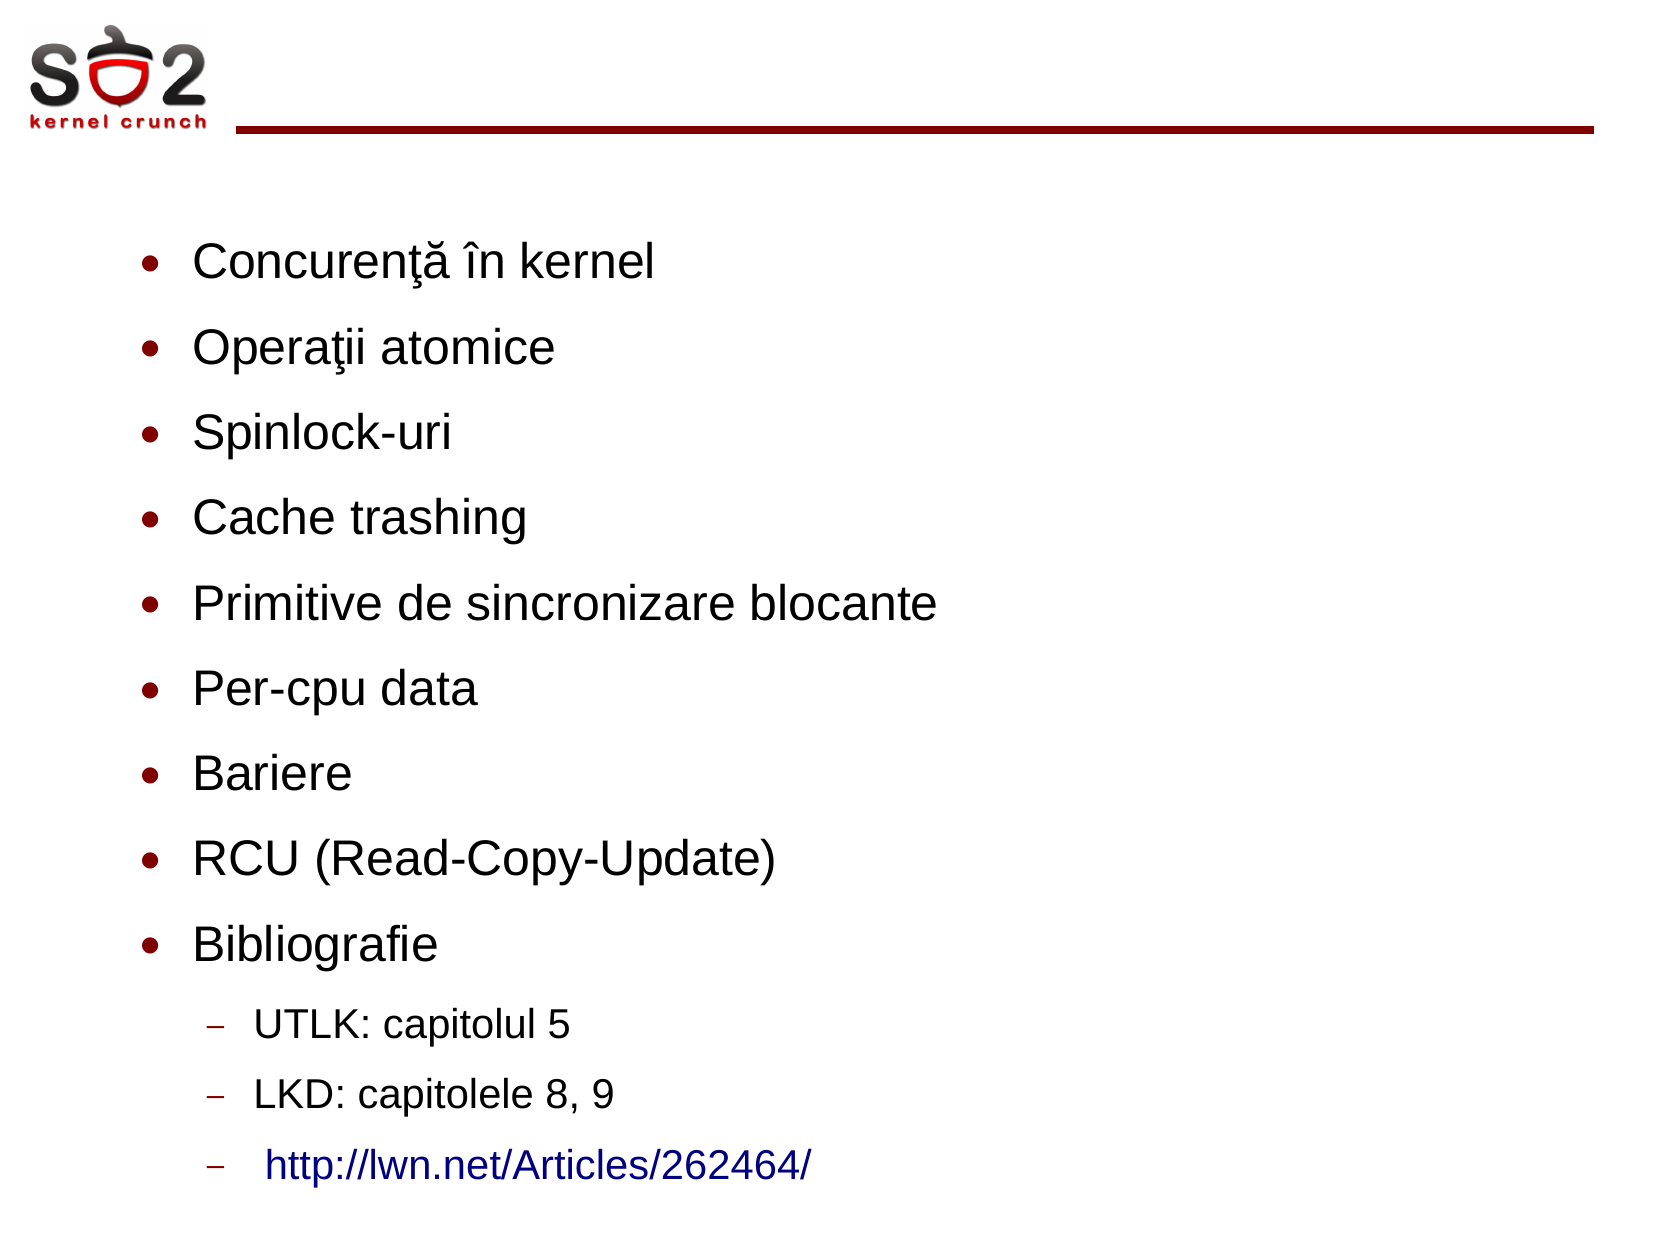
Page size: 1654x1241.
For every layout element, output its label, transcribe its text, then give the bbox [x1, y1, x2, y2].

list Concurenţă în kernel Operaţii atomice Spinlock-uri Cache trashing Primitive de sincronizare blocante Per-cpu data Bariere RCU (Read-Copy-Update) Bibliografie UTLK: capitolul 5 LKD: capitolele 8, 9 http://lwn.net/Articles/262464/ [121, 233, 1534, 1188]
picture [29, 23, 207, 130]
